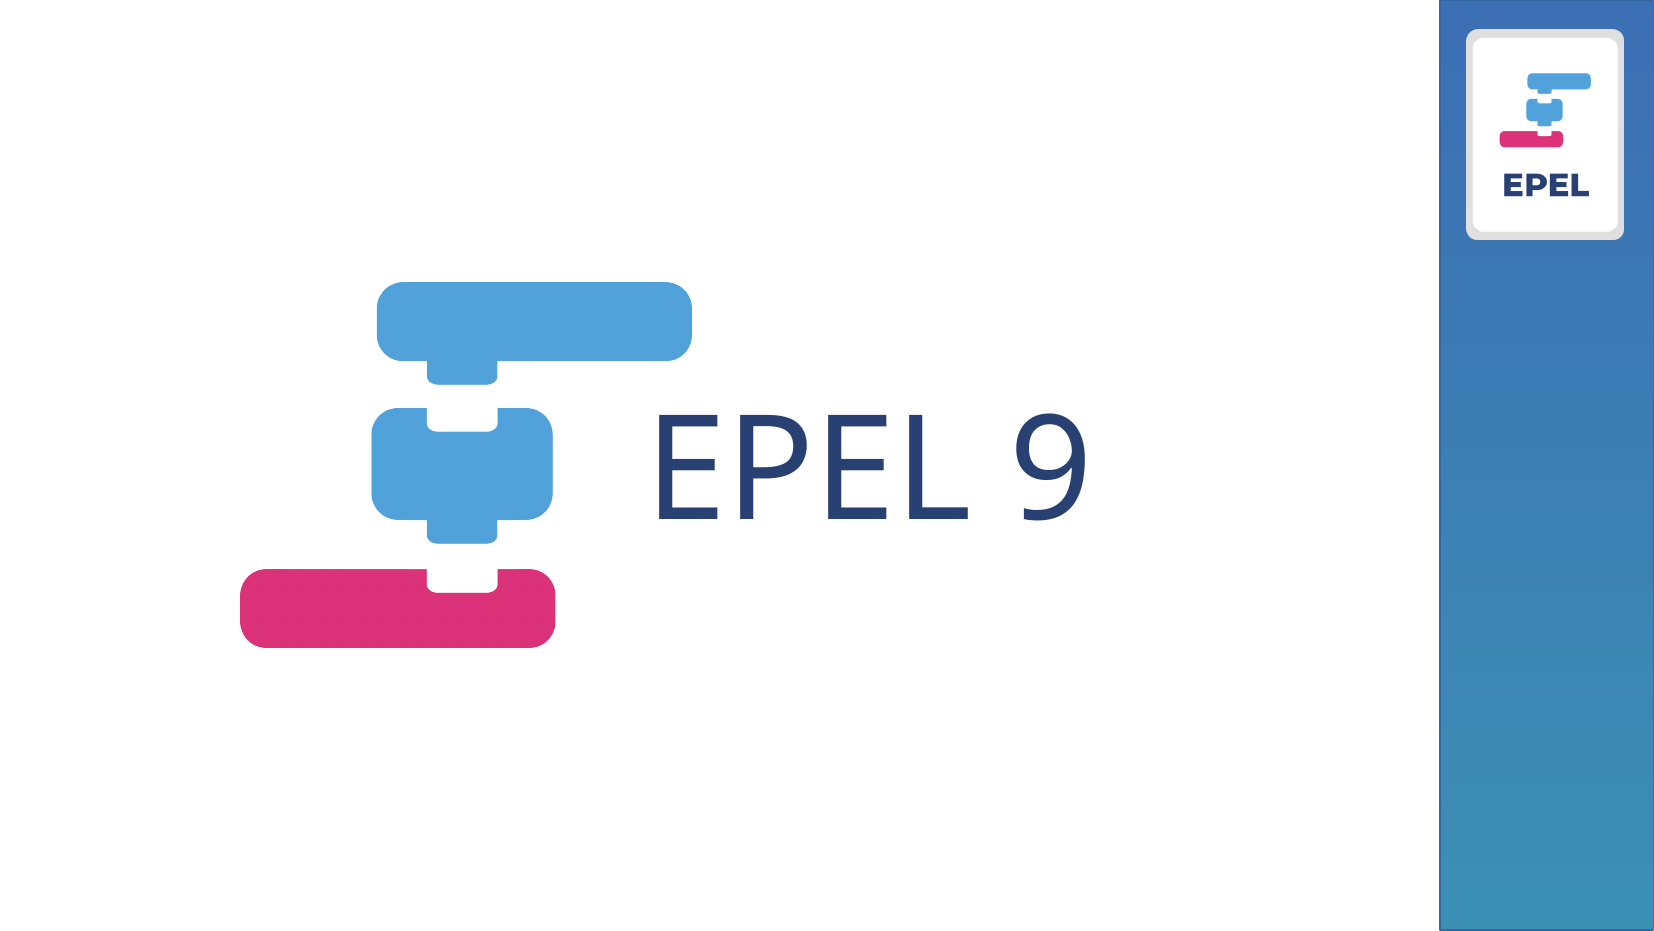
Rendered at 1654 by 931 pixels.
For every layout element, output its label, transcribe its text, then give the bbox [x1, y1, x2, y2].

picture [240, 282, 692, 648]
text_box EPEL 9 [692, 366, 1267, 564]
picture [1466, 29, 1624, 240]
